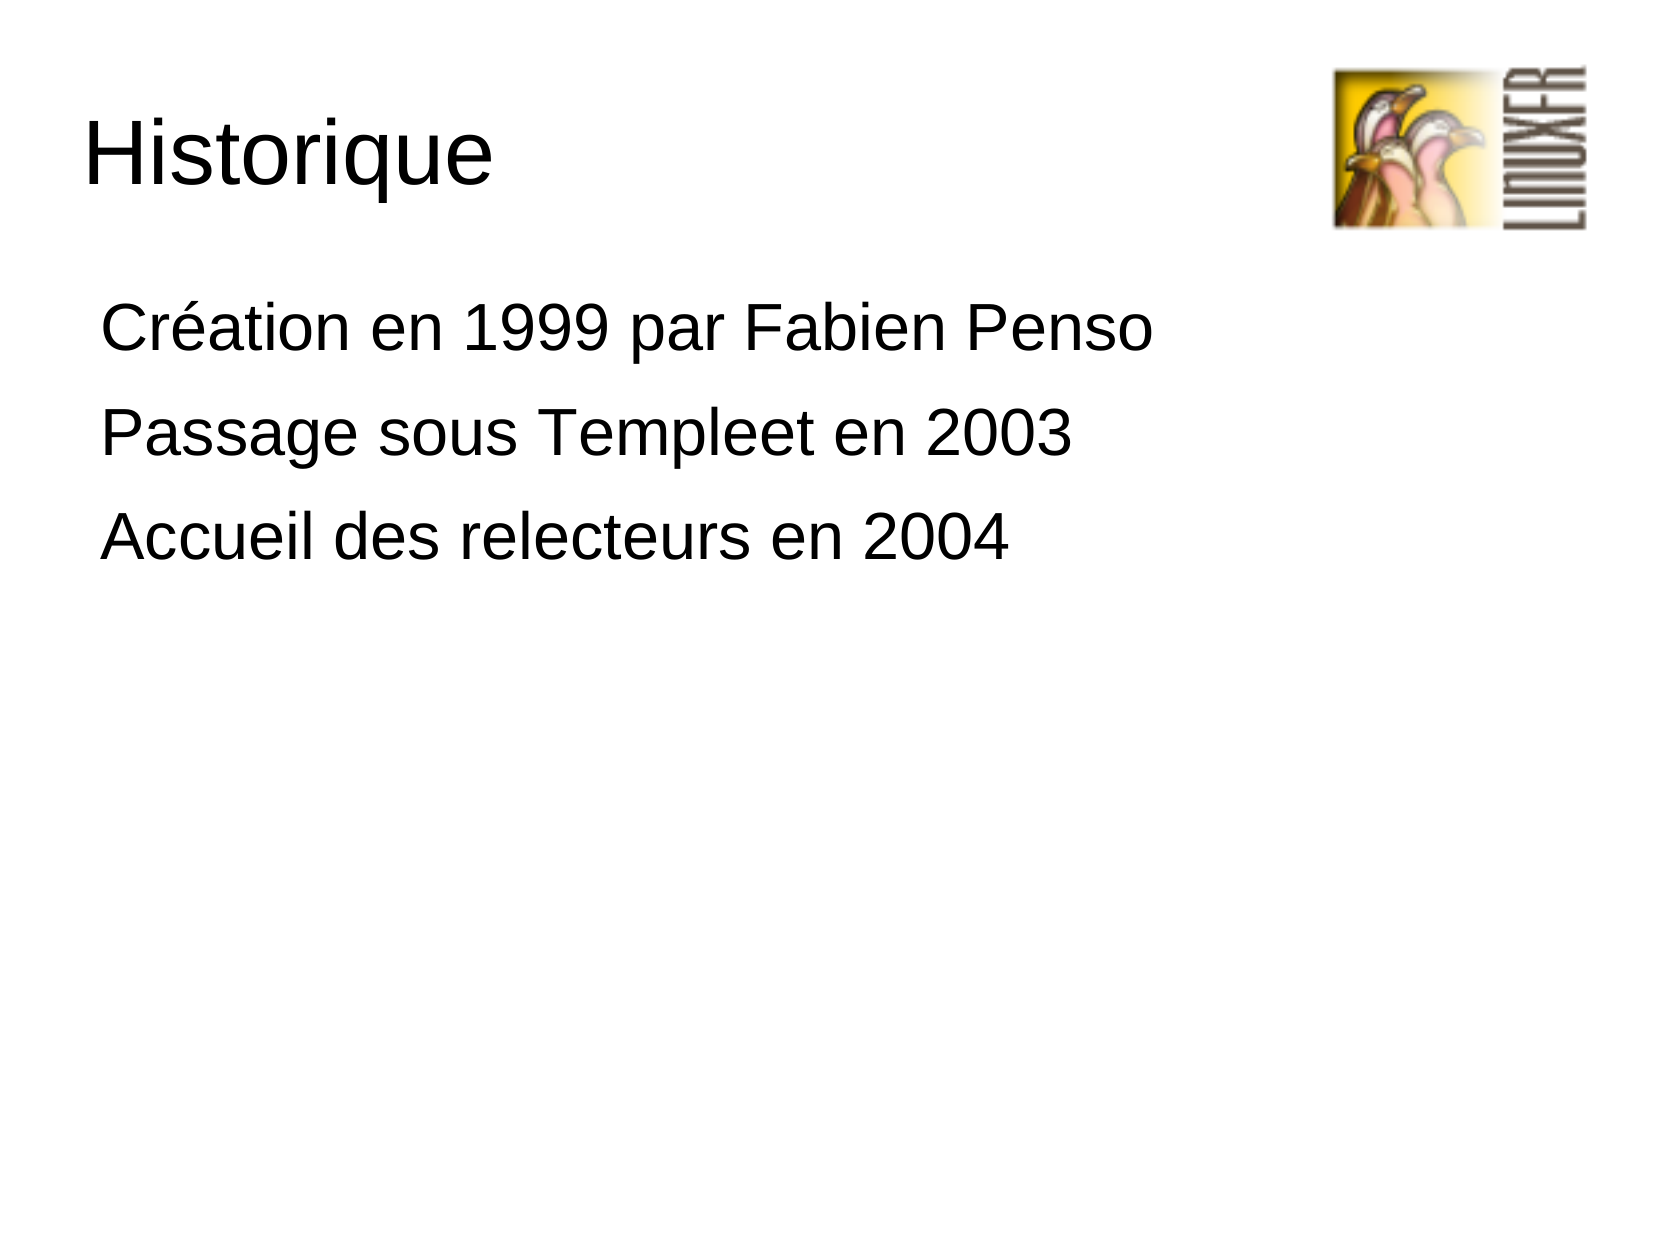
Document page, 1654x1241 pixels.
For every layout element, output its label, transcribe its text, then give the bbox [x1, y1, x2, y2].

list Création en 1999 par Fabien Penso Passage sous Templeet en 2003 Accueil des relecteurs en 2004 [82, 290, 1571, 1109]
picture [1328, 63, 1595, 237]
title Historique [82, 49, 1211, 257]
